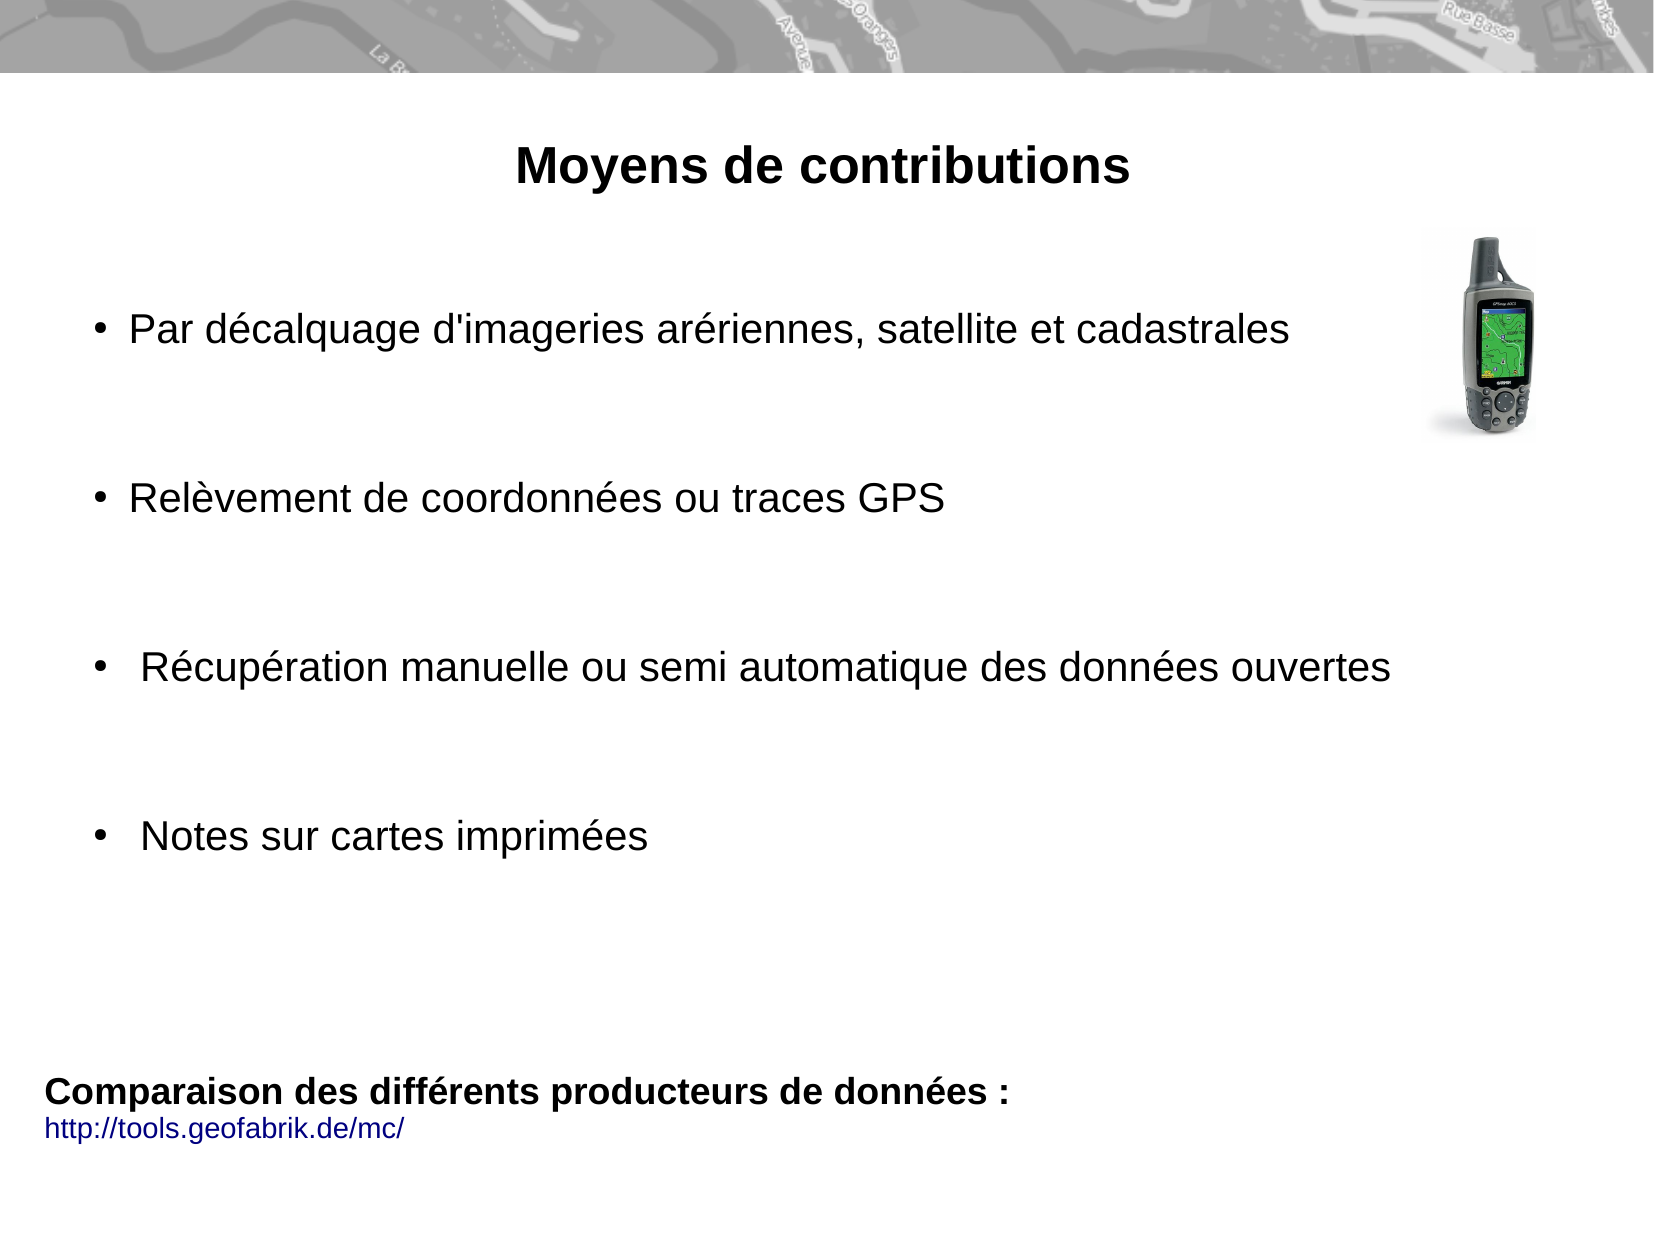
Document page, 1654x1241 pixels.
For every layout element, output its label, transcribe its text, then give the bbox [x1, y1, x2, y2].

picture [0, 0, 1654, 73]
table_cell Relèvement de coordonnées ou traces GPS [78, 467, 1534, 636]
table_header Moyens de contributions [78, 129, 1534, 298]
text_box Comparaison des différents producteurs de données : http://tools.geofabrik.de/mc/ [29, 1062, 1027, 1153]
table_cell Par décalquage d'imageries arériennes, satellite et cadastrales [78, 298, 1534, 467]
table_cell Notes sur cartes imprimées [78, 805, 1534, 975]
table_cell Récupération manuelle ou semi automatique des données ouvertes [78, 636, 1534, 805]
picture [1421, 227, 1536, 443]
